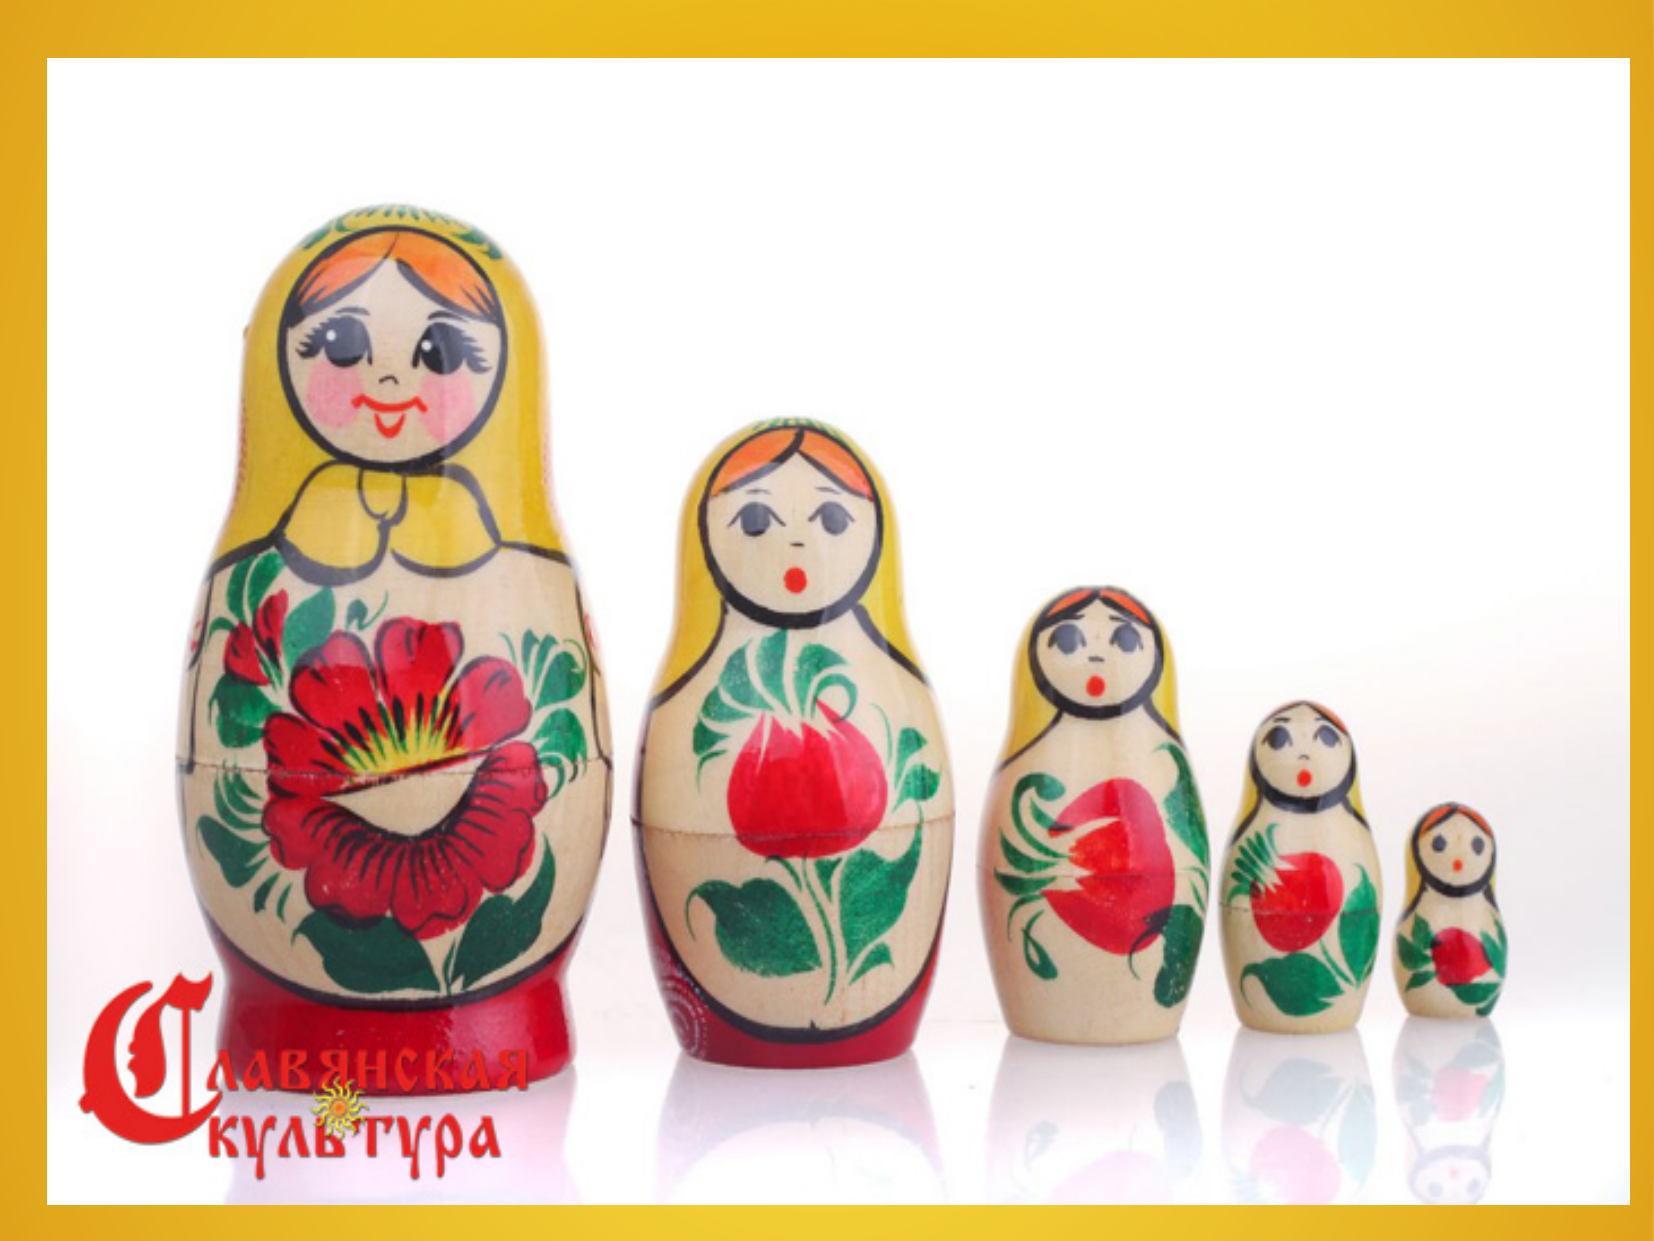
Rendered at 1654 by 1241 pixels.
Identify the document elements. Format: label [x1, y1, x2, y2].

picture [47, 58, 1630, 1205]
